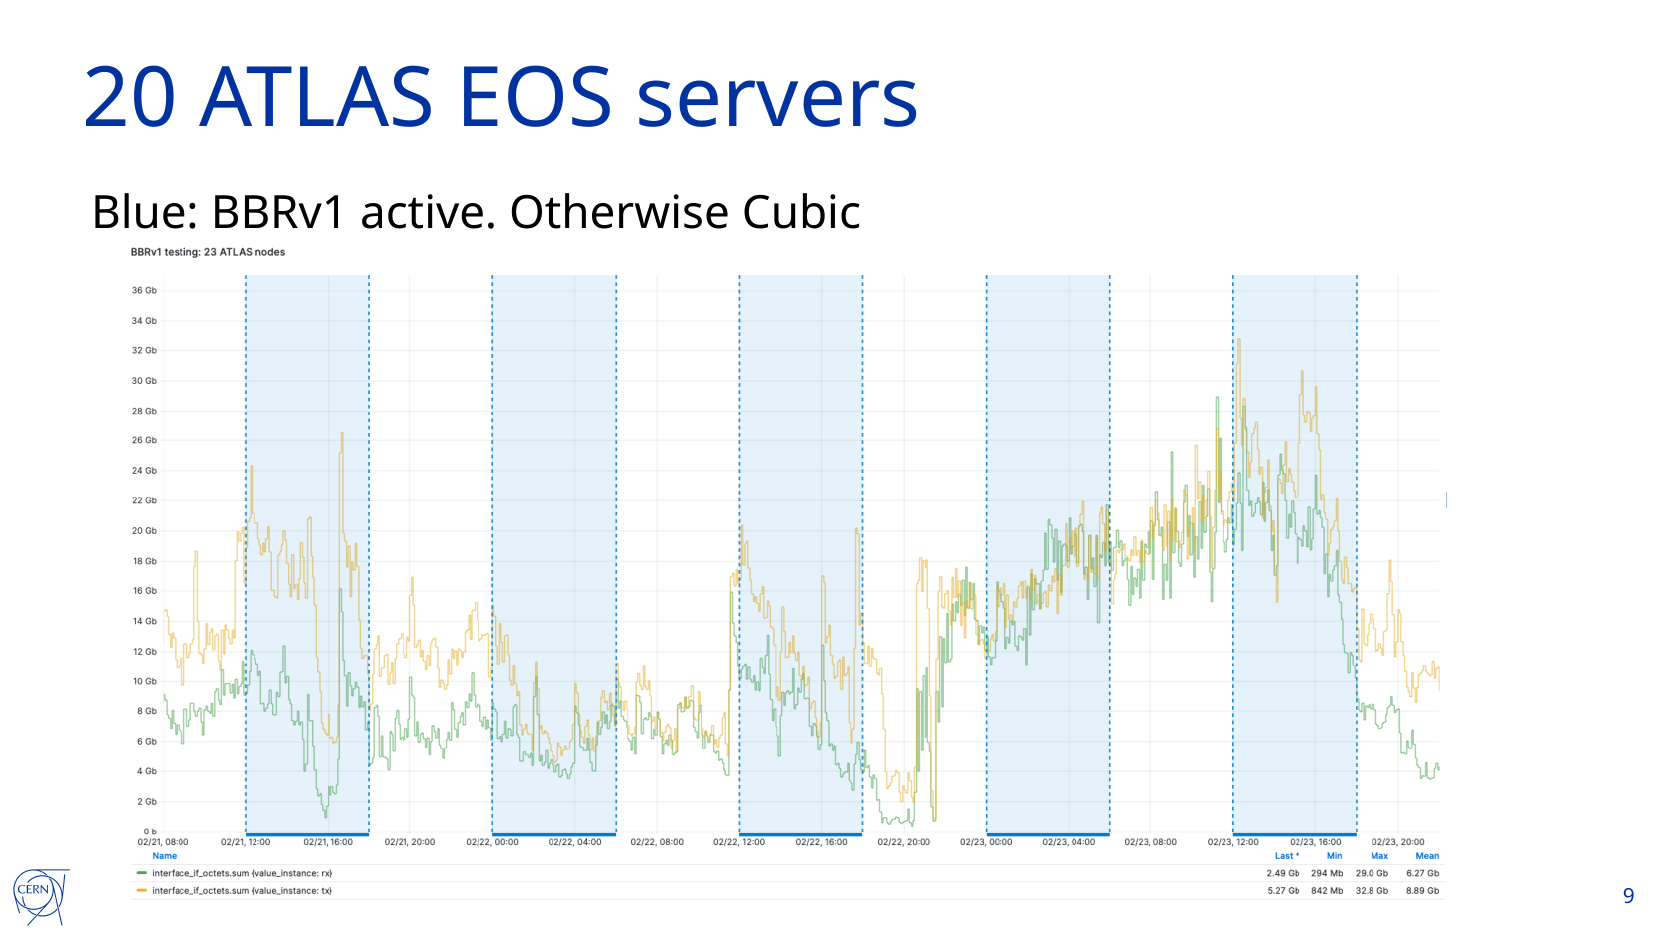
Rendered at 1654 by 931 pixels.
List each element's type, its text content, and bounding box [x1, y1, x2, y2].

picture [106, 247, 1447, 916]
text_box Blue: BBRv1 active. Otherwise Cubic [76, 172, 1601, 931]
picture [0, 850, 76, 931]
title 20 ATLAS EOS servers [82, 37, 1571, 172]
